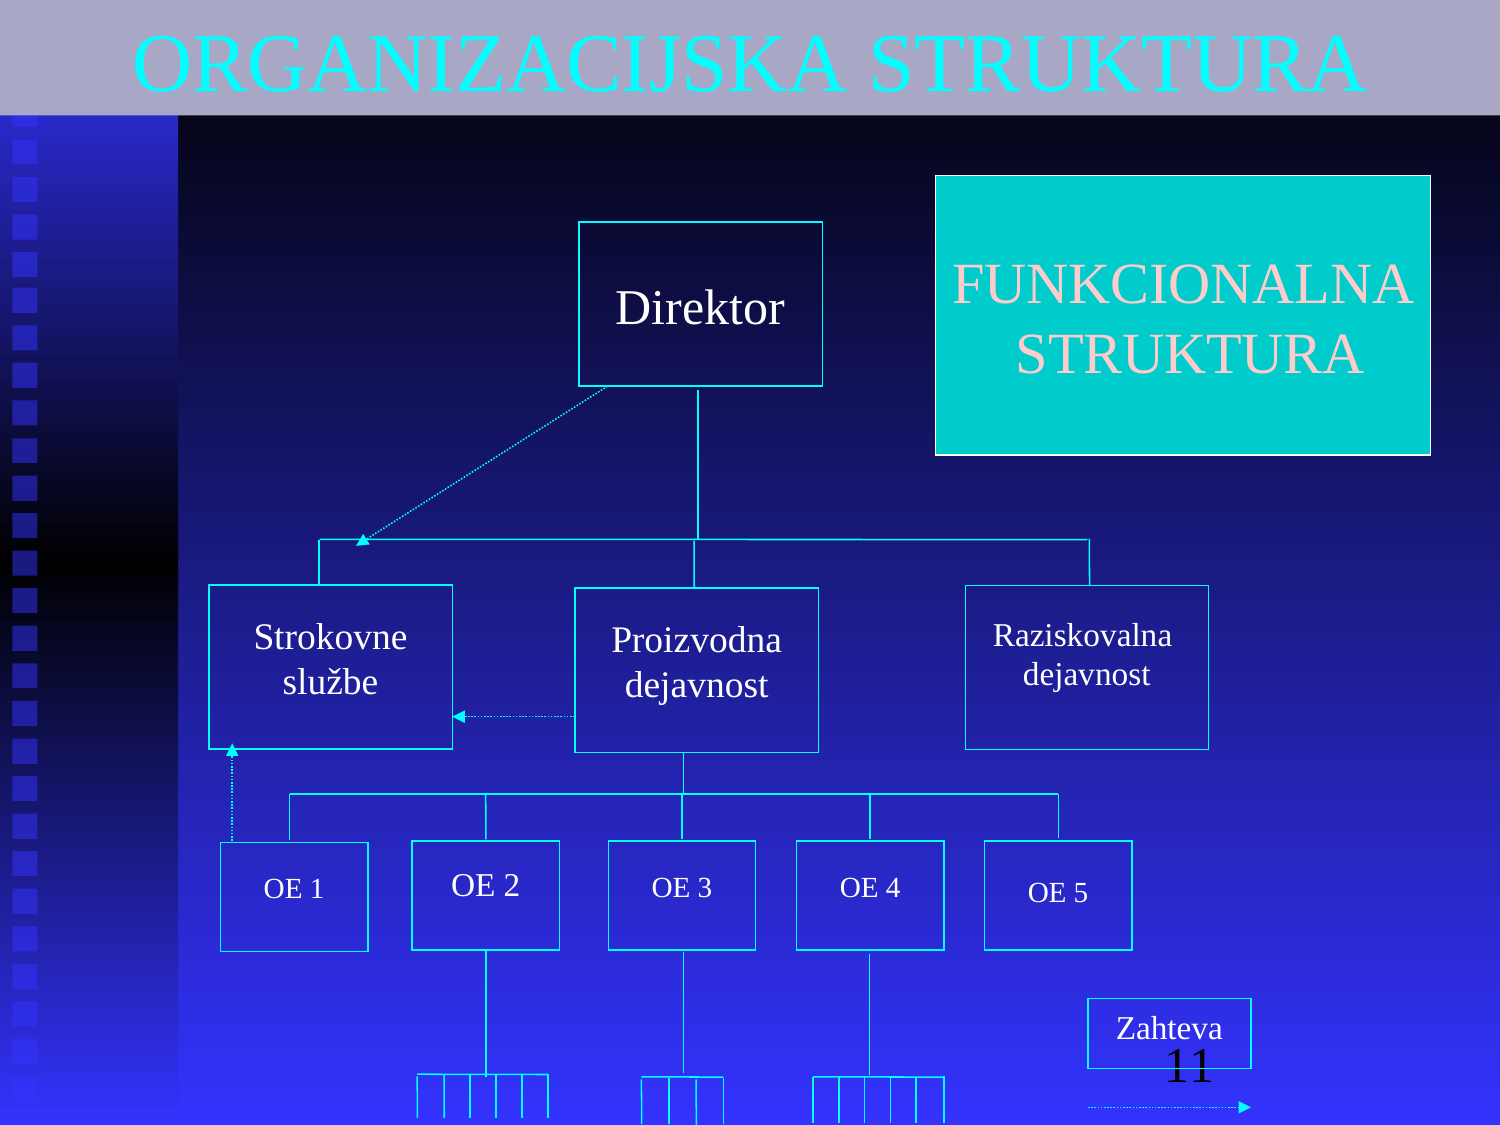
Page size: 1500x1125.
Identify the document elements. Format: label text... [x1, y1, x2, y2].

text_box OE 1 [220, 842, 368, 952]
text_box ORGANIZACIJSKA STRUKTURA [0, 0, 1500, 116]
text_box Proizvodna dejavnost [575, 587, 819, 753]
text_box FUNKCIONALNA STRUKTURA [935, 175, 1431, 456]
text_box Zahteva [1088, 998, 1252, 1069]
text_box Raziskovalna dejavnost [965, 585, 1209, 750]
text_box Direktor [579, 222, 823, 387]
text_box OE 2 [412, 840, 560, 951]
text_box OE 5 [984, 840, 1133, 951]
text_box OE 4 [796, 840, 944, 951]
text_box OE 3 [608, 840, 756, 951]
text_box Strokovne službe [209, 584, 453, 750]
